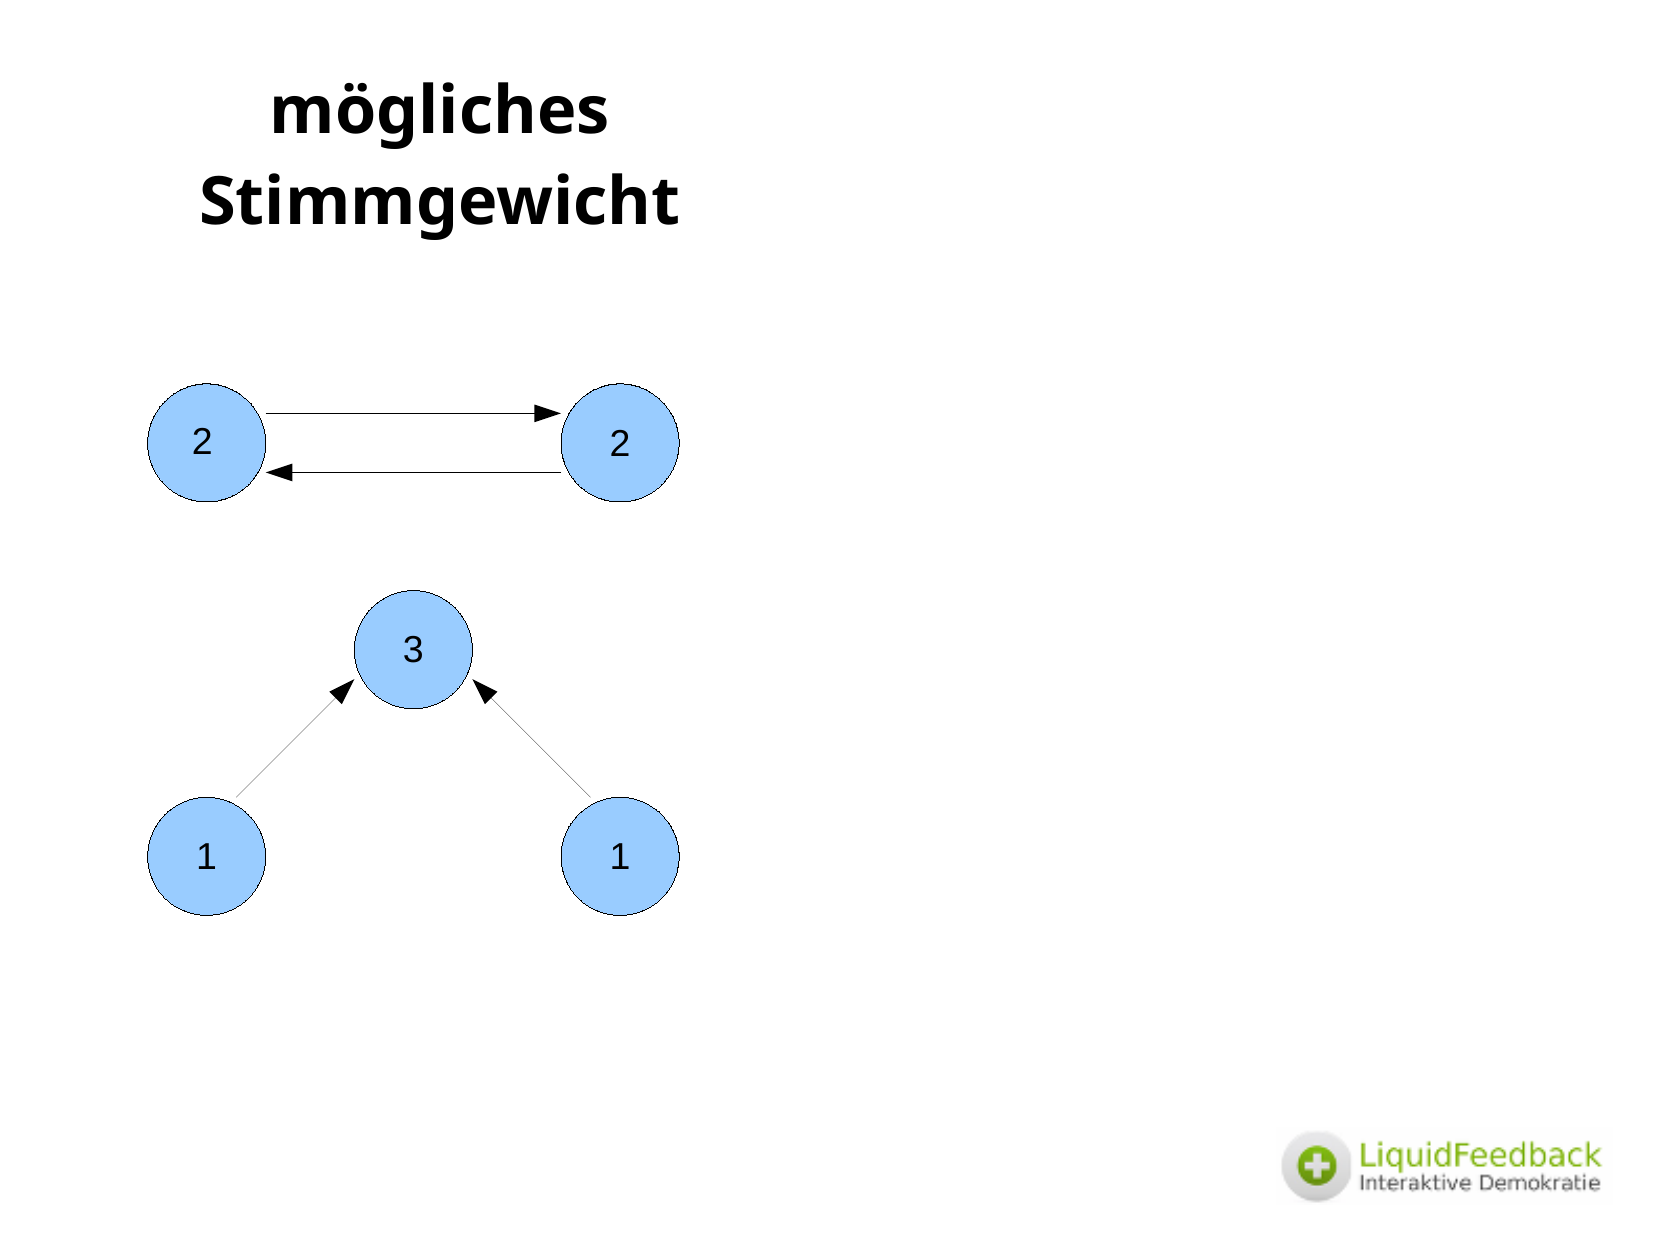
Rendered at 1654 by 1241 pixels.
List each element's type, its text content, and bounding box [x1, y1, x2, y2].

text_box 1 [147, 797, 266, 916]
text_box 2 [177, 413, 228, 471]
text_box 1 [561, 797, 680, 916]
title mögliches Stimmgewicht [82, 49, 798, 257]
text_box 2 [561, 383, 680, 502]
text_box 3 [354, 590, 473, 709]
text_box [147, 383, 266, 502]
picture [1276, 1127, 1613, 1205]
